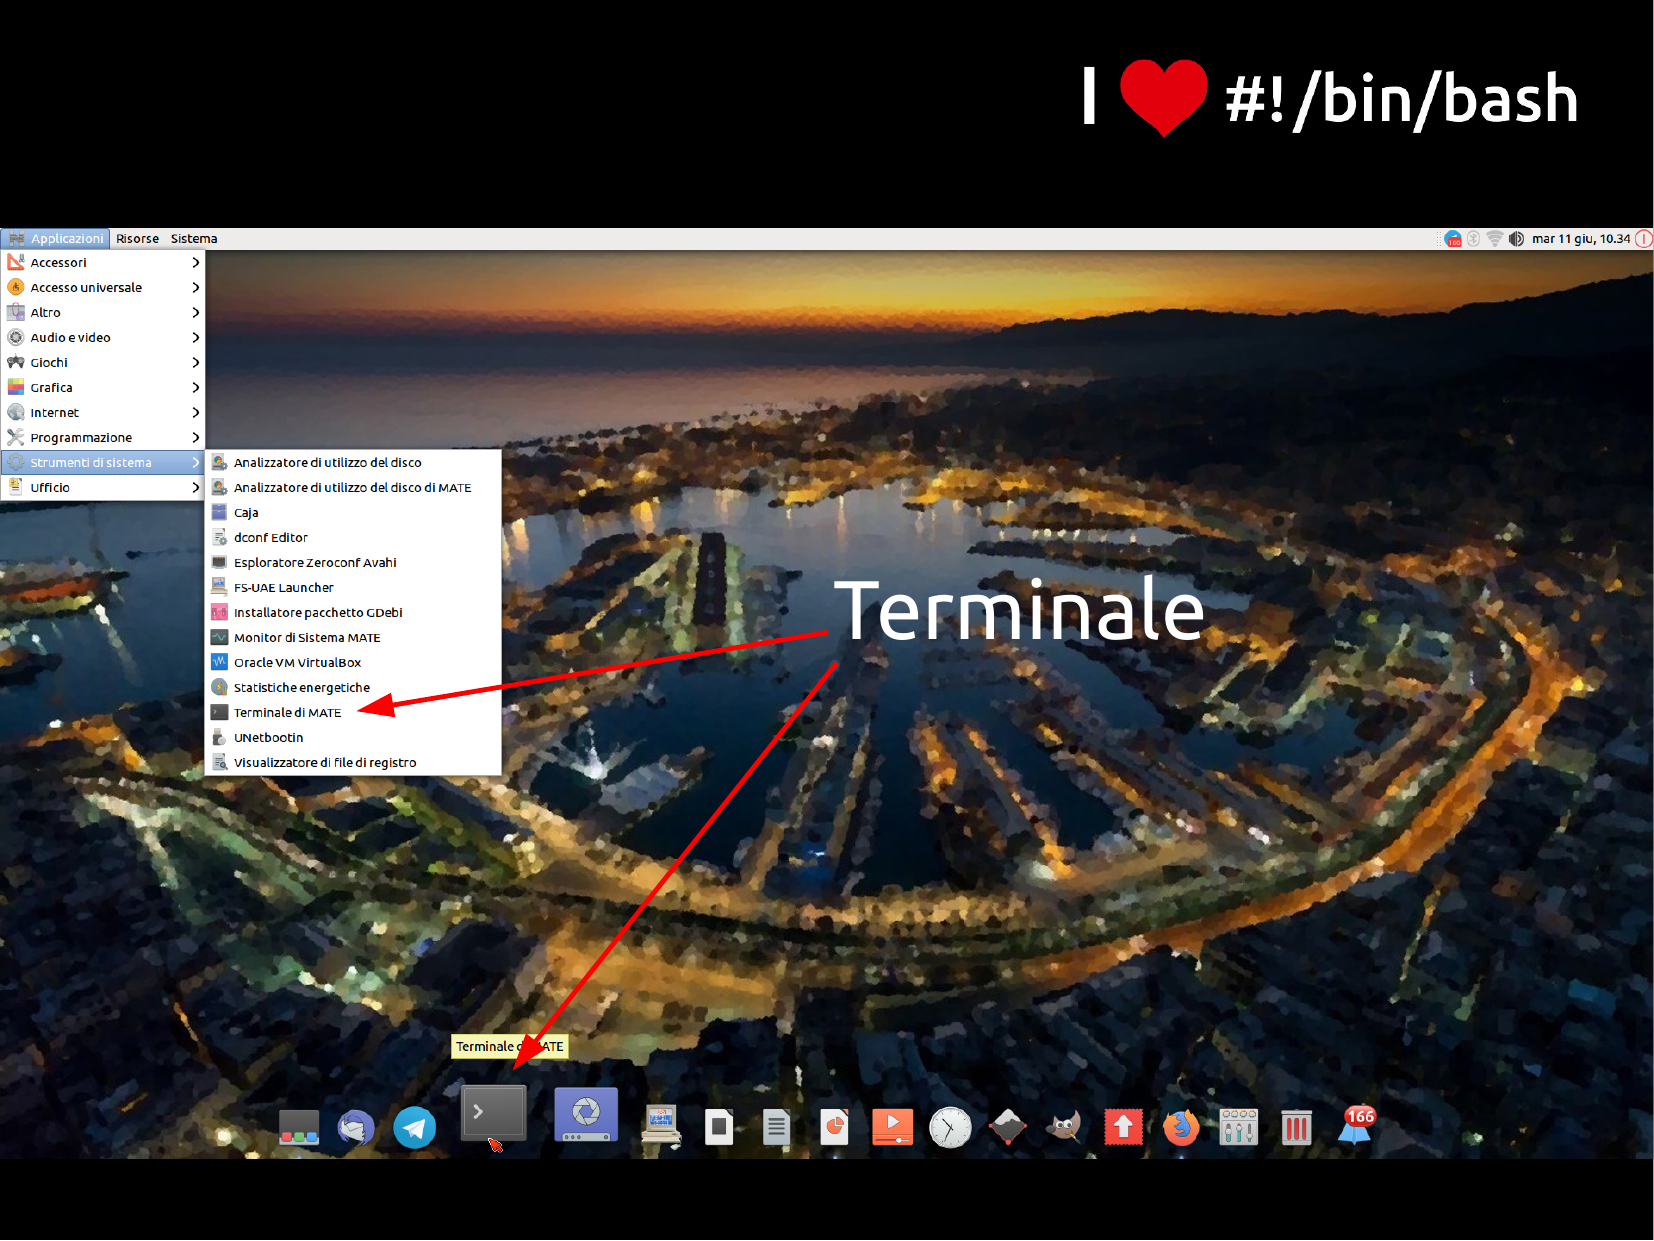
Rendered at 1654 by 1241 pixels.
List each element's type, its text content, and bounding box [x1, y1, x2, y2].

picture [1064, 45, 1595, 154]
text_box Terminale [818, 554, 1256, 663]
picture [0, 228, 1654, 1159]
